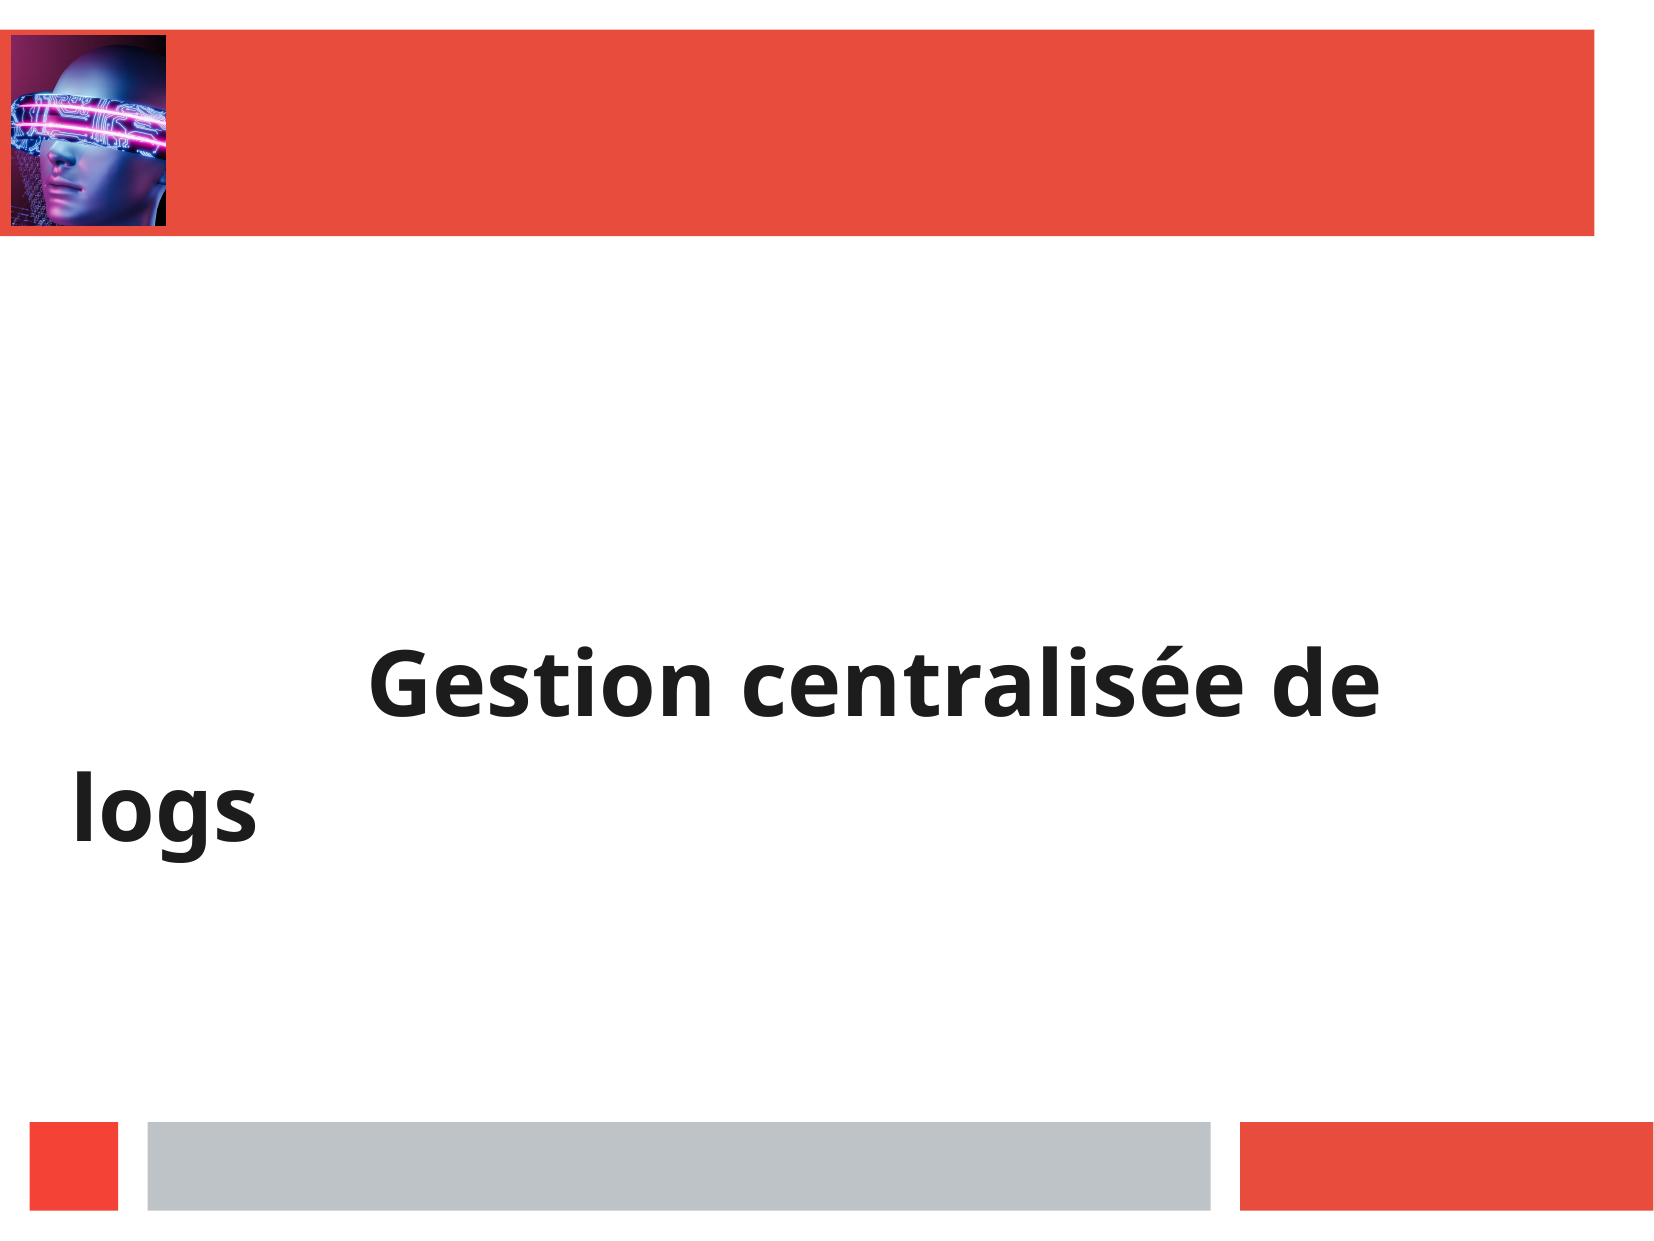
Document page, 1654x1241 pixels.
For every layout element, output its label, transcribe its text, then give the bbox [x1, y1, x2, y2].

subtitle Gestion centralisée de logs CIEL_IR - Séquence Pédagogique 1 [70, 283, 1560, 1227]
picture [11, 35, 166, 226]
